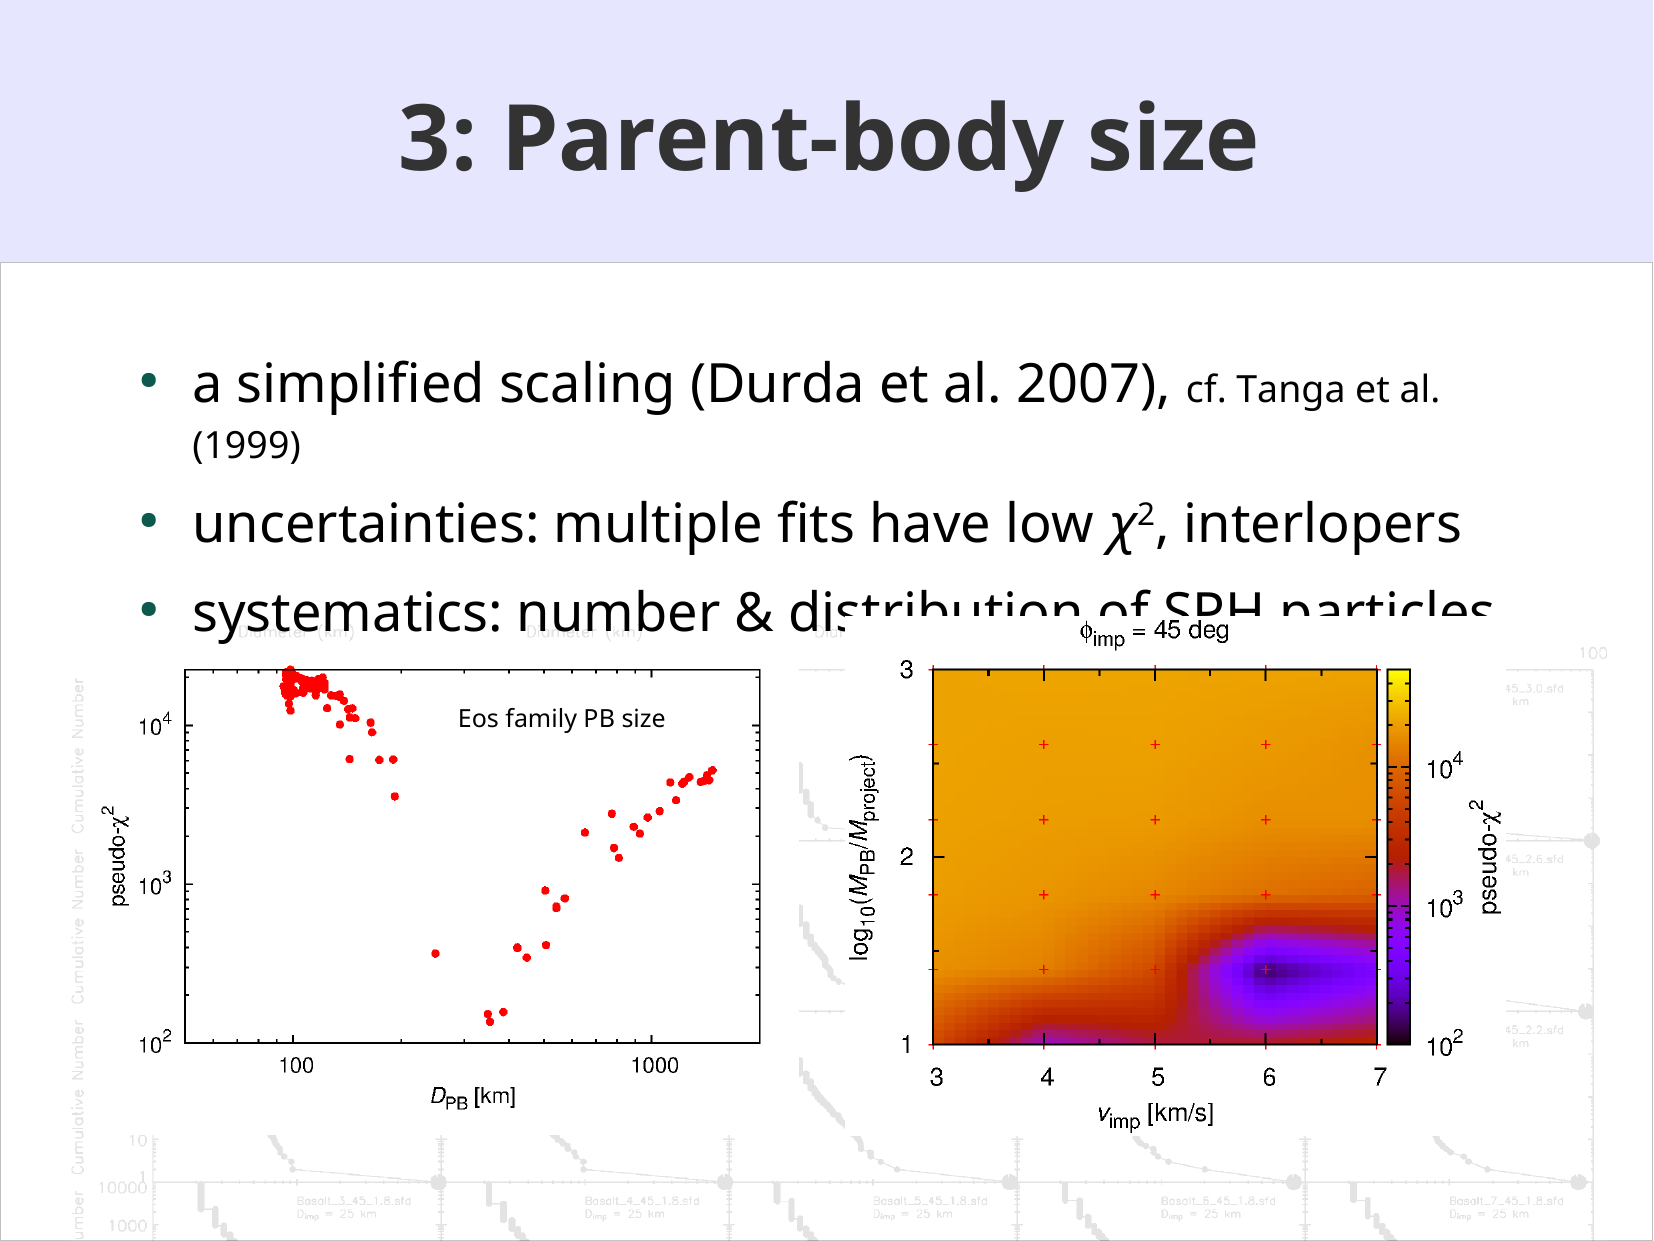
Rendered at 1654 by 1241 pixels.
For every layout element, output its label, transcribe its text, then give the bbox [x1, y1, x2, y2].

title 3: Parent-body size [124, 31, 1536, 239]
text_box Eos family PB size [443, 693, 660, 738]
list a simplified scaling (Durda et al. 2007), cf. Tanga et al. (1999) uncertainties: multiple fits have low χ2, interlopers systematics: number & distribution of SPH particles [121, 344, 1534, 1065]
picture [70, 616, 1607, 1241]
